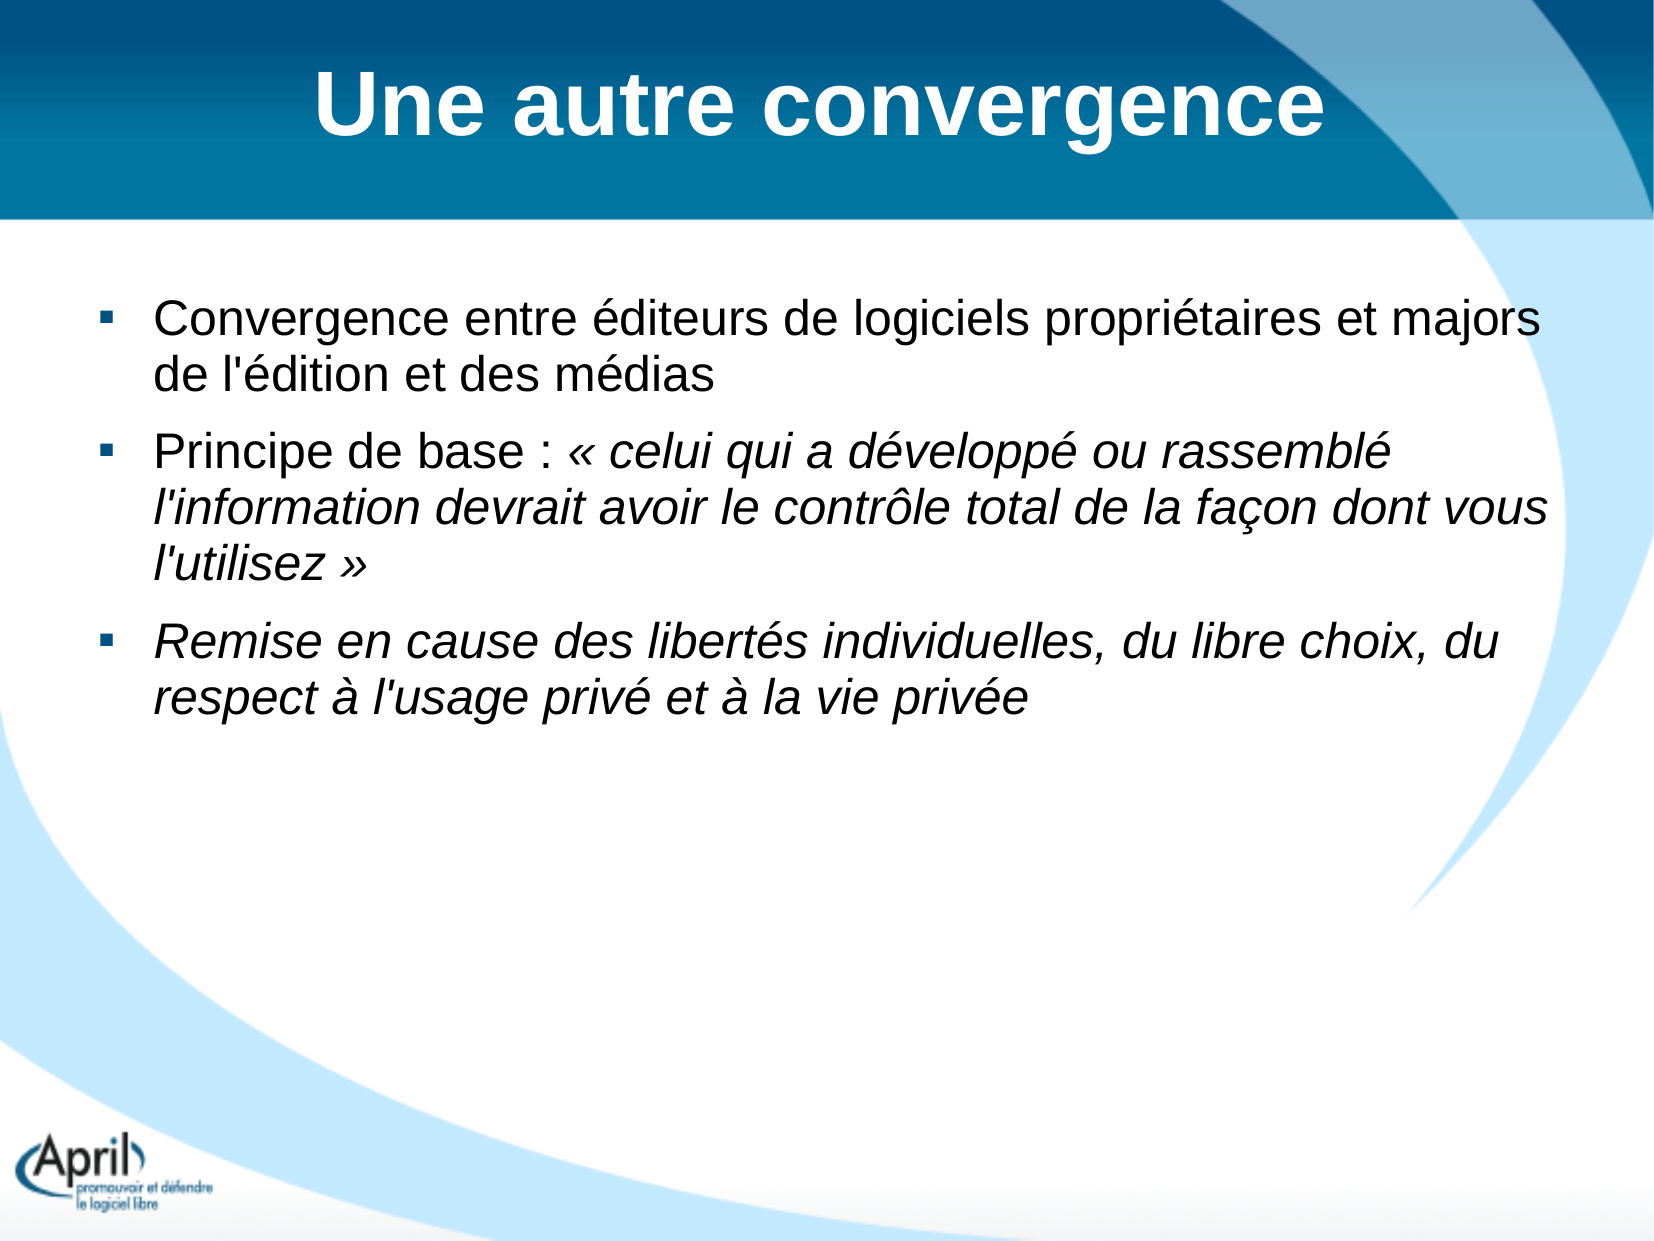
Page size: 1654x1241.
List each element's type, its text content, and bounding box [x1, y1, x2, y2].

list Convergence entre éditeurs de logiciels propriétaires et majors de l'édition et des médias Principe de base : « celui qui a développé ou rassemblé l'information devrait avoir le contrôle total de la façon dont vous l'utilisez » Remise en cause des libertés individuelles, du libre choix, du respect à l'usage privé et à la vie privée [82, 290, 1571, 1094]
picture [0, 0, 1654, 1241]
title Une autre convergence [76, 7, 1565, 200]
